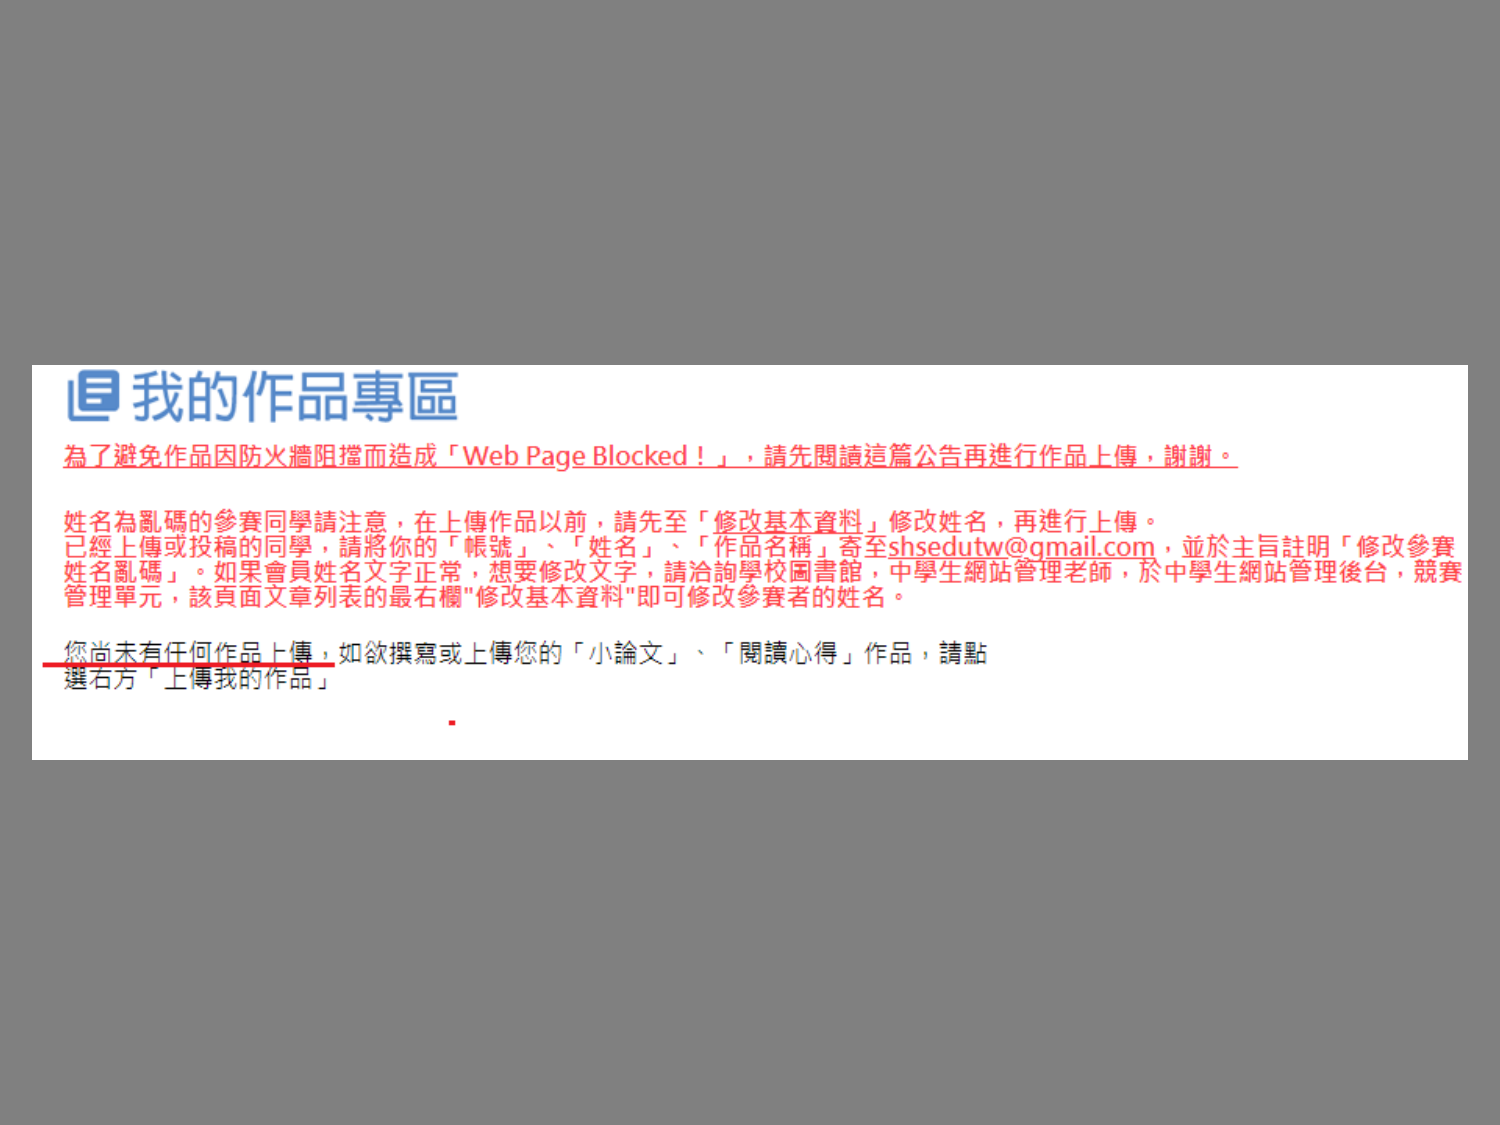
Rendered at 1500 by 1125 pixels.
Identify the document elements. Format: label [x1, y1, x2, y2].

picture [32, 365, 1468, 760]
